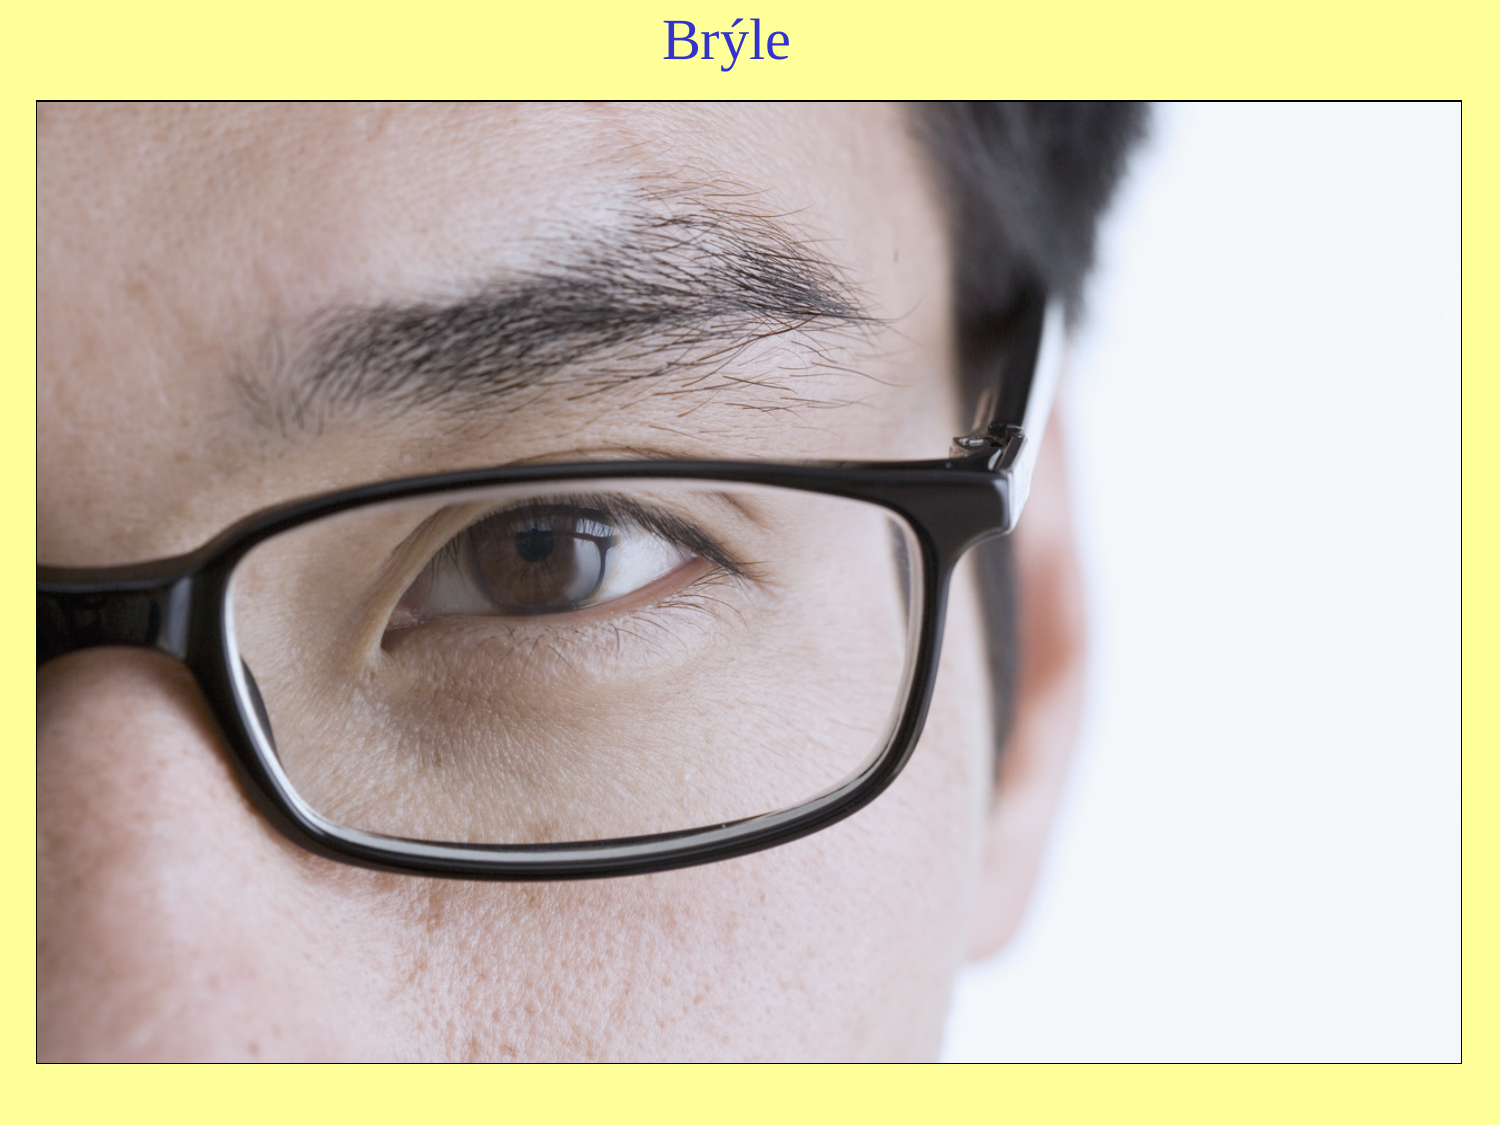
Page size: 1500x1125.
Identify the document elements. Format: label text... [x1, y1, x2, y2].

text_box Brýle [647, 0, 808, 81]
picture [37, 101, 1461, 1063]
